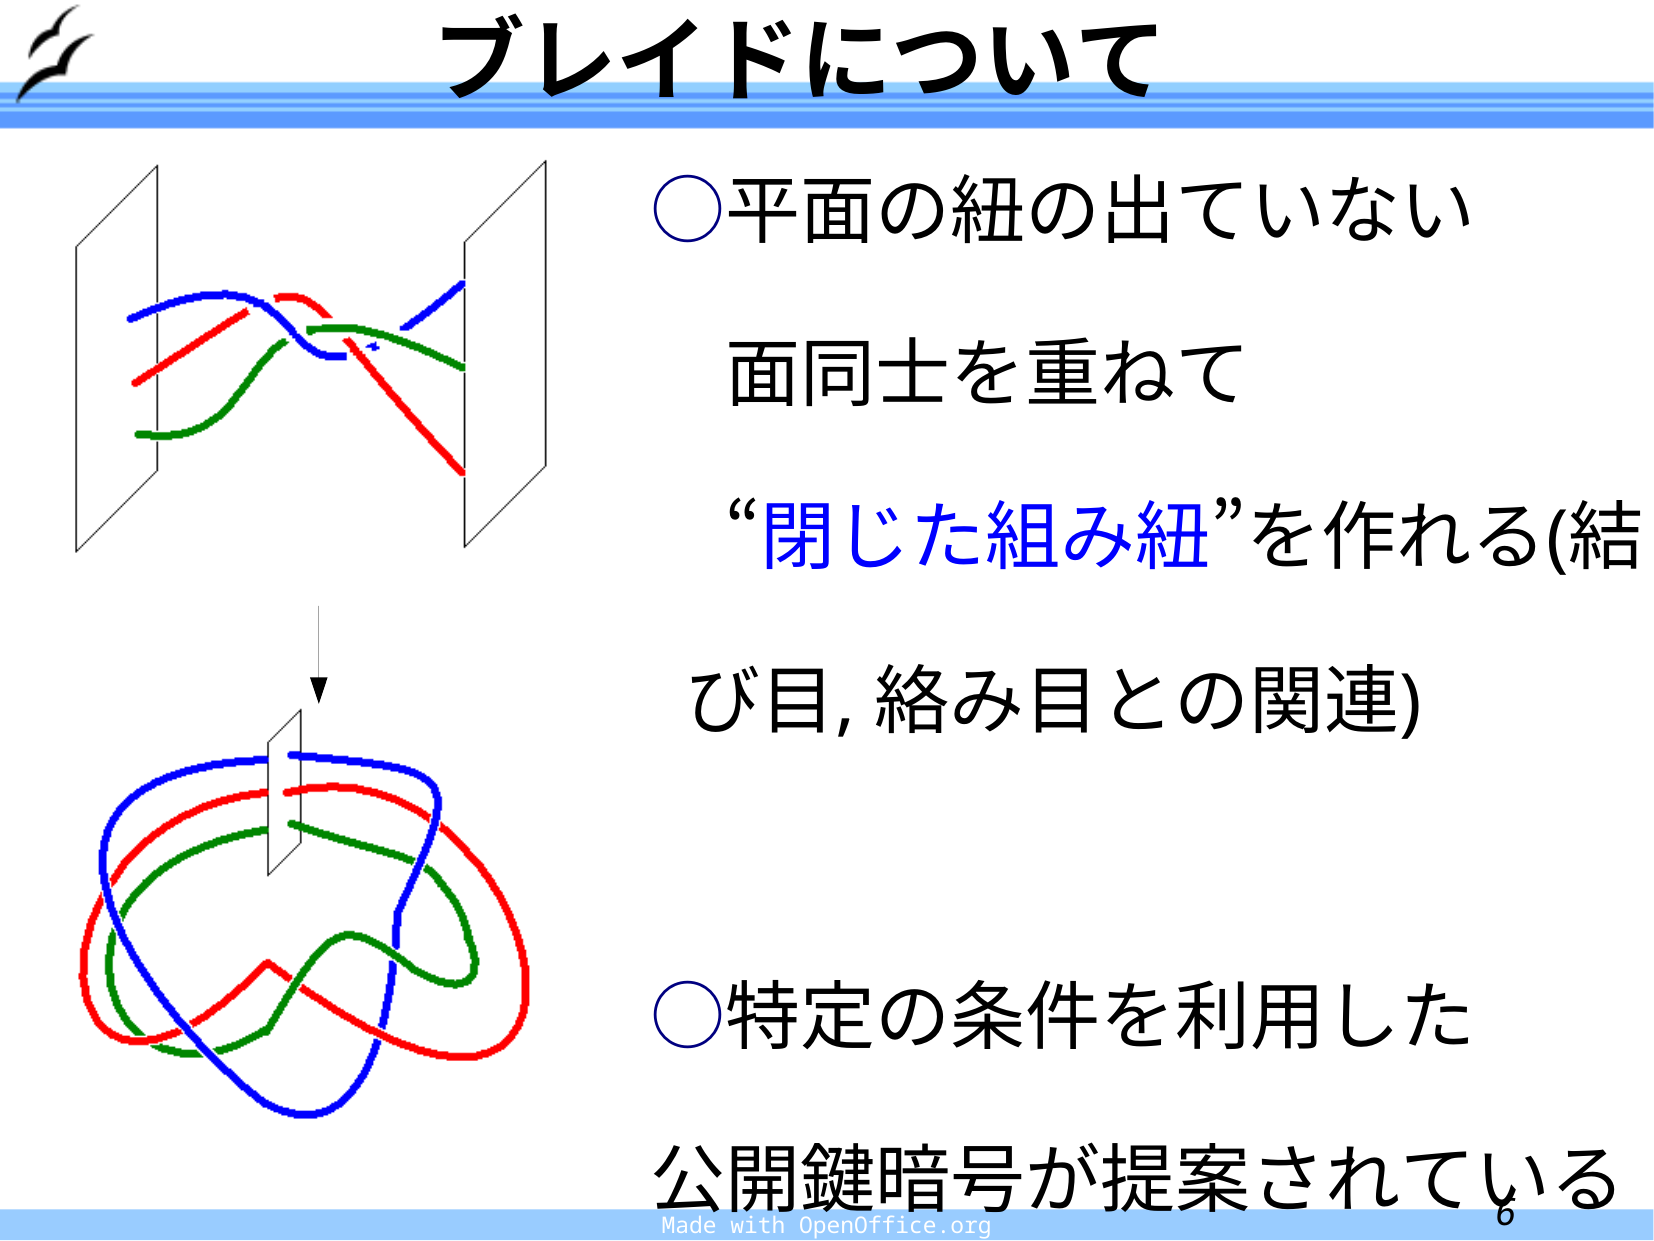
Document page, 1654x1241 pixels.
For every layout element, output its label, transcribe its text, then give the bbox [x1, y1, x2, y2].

title ブレイドについて [94, 3, 1507, 103]
subtitle ○平面の紐の出ていない 面同士を重ねて “閉じた組み紐”を作れる(結び目, 絡み目との関連) ○特定の条件を利用した 公開鍵暗号が提案されている [579, 137, 1654, 1187]
picture [0, 0, 1654, 133]
picture [7, 137, 633, 1174]
text_box [633, 845, 1643, 1048]
